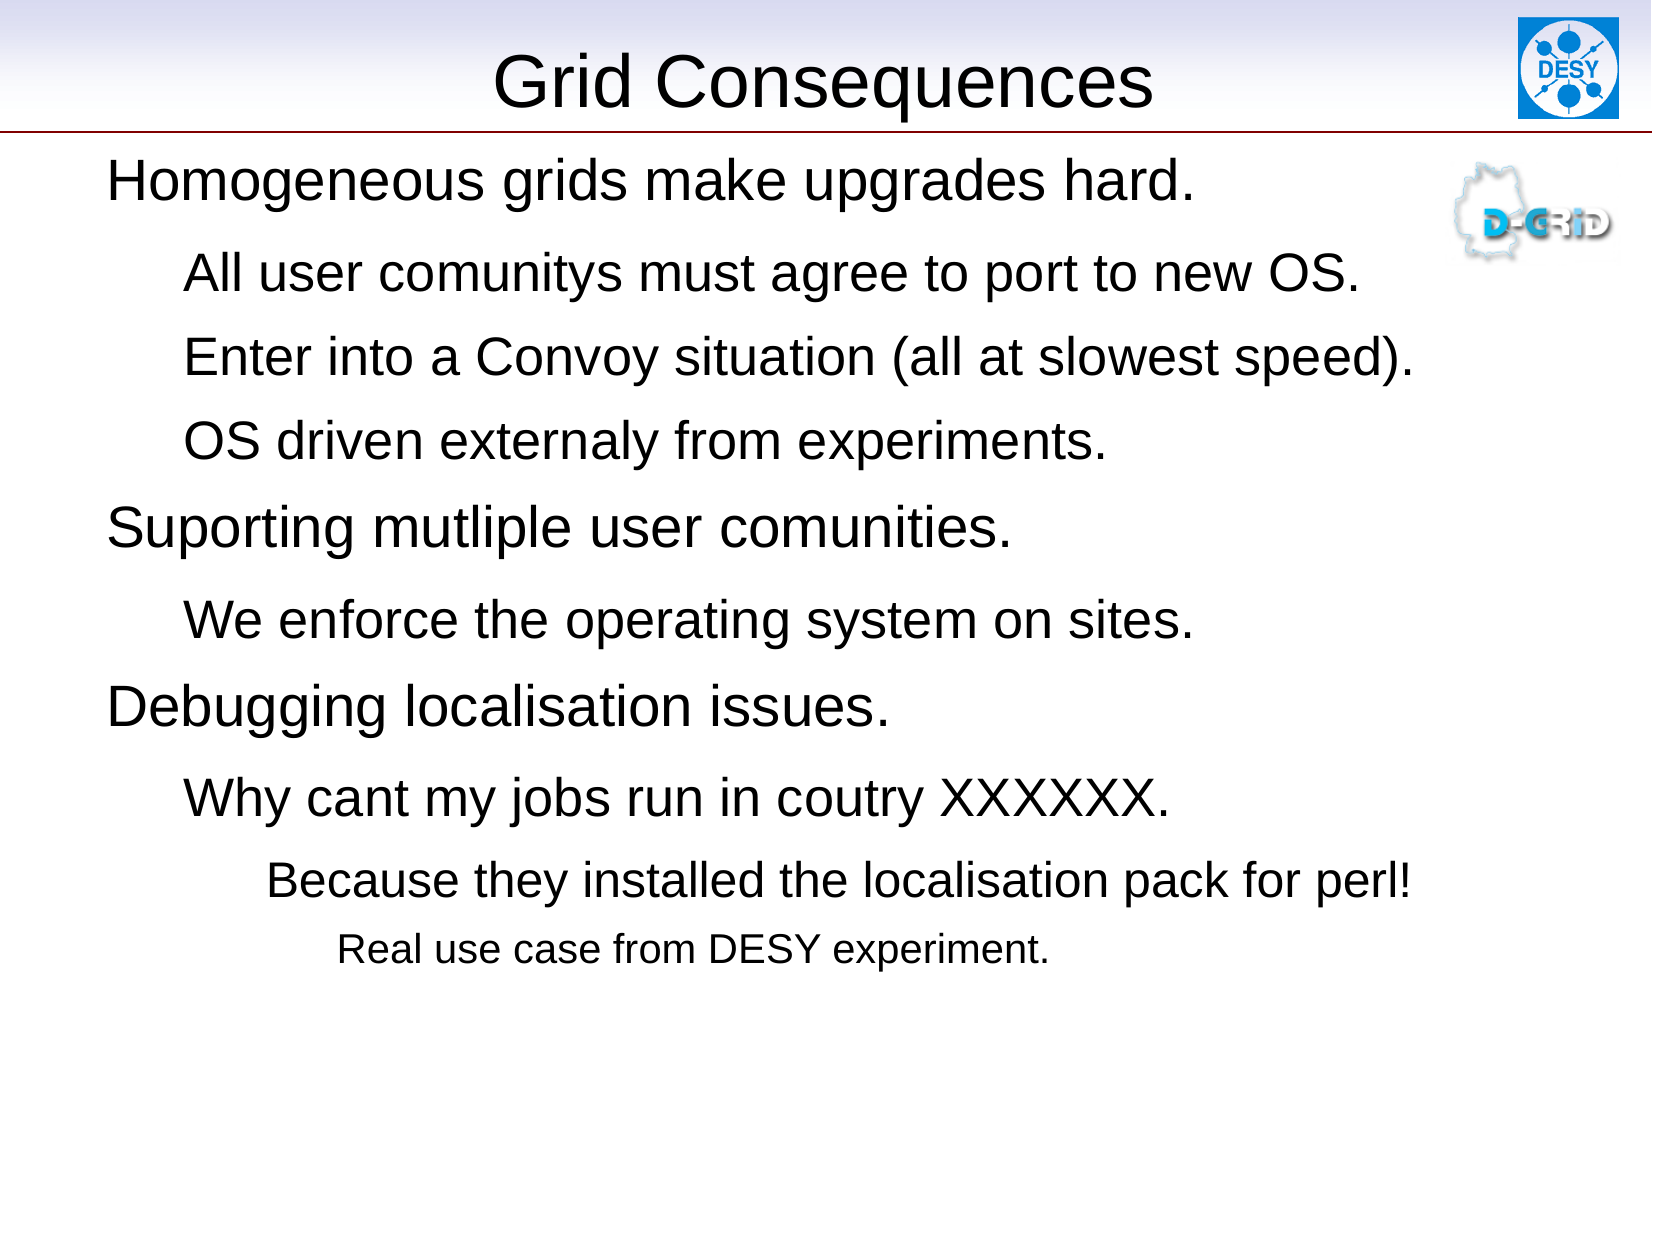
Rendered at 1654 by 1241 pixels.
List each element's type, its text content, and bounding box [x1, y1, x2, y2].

list Homogeneous grids make upgrades hard. All user comunitys must agree to port to new OS. Enter into a Convoy situation (all at slowest speed). OS driven externaly from experiments. Suporting mutliple user comunities. We enforce the operating system on sites. Debugging localisation issues. Why cant my jobs run in coutry XXXXXX. Because they installed the localisation pack for perl! Real use case from DESY experiment. [88, 147, 1577, 1099]
picture [1577, 147, 1646, 266]
title Grid Consequences [82, 14, 1565, 148]
picture [1565, 17, 1619, 119]
